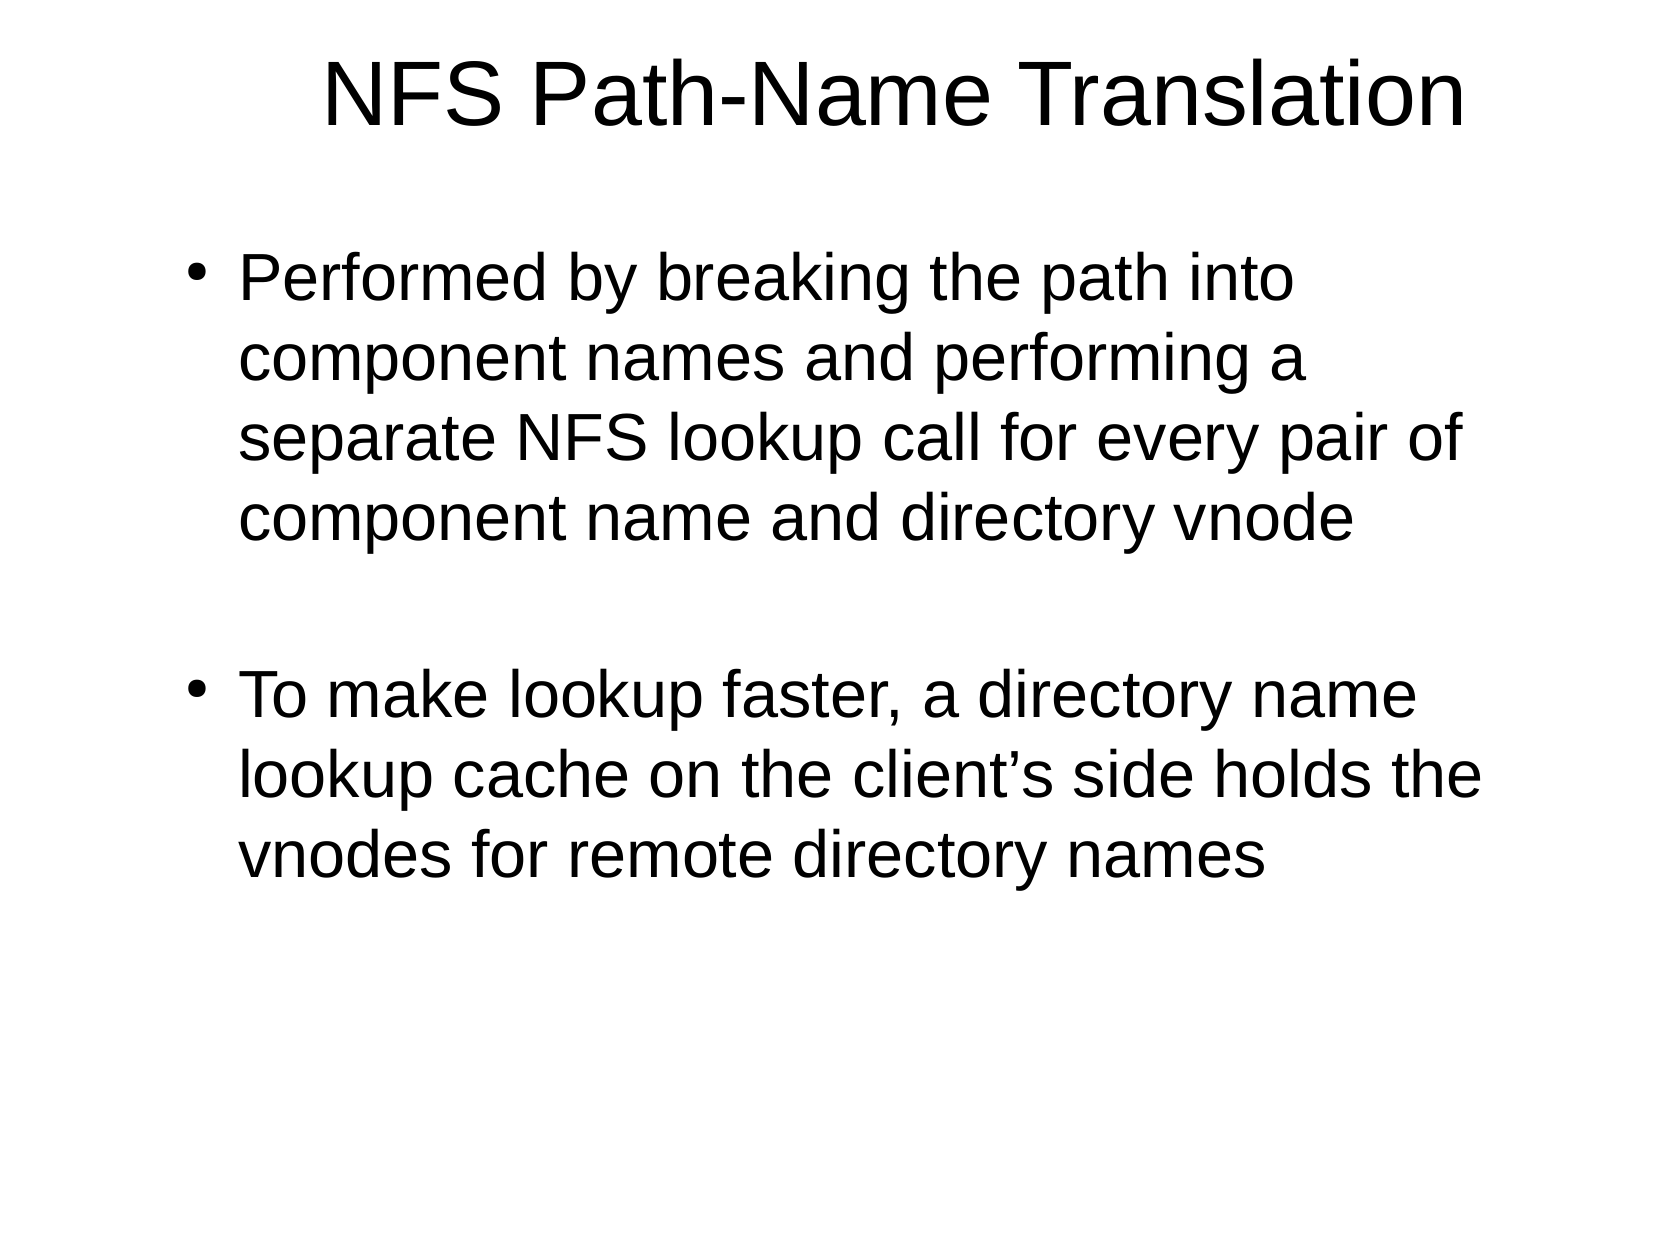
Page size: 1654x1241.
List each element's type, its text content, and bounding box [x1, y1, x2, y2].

list Performed by breaking the path into component names and performing a separate NFS lookup call for every pair of component name and directory vnode To make lookup faster, a directory name lookup cache on the client’s side holds the vnodes for remote directory names [145, 222, 1538, 1043]
title NFS Path-Name Translation [186, 22, 1571, 155]
